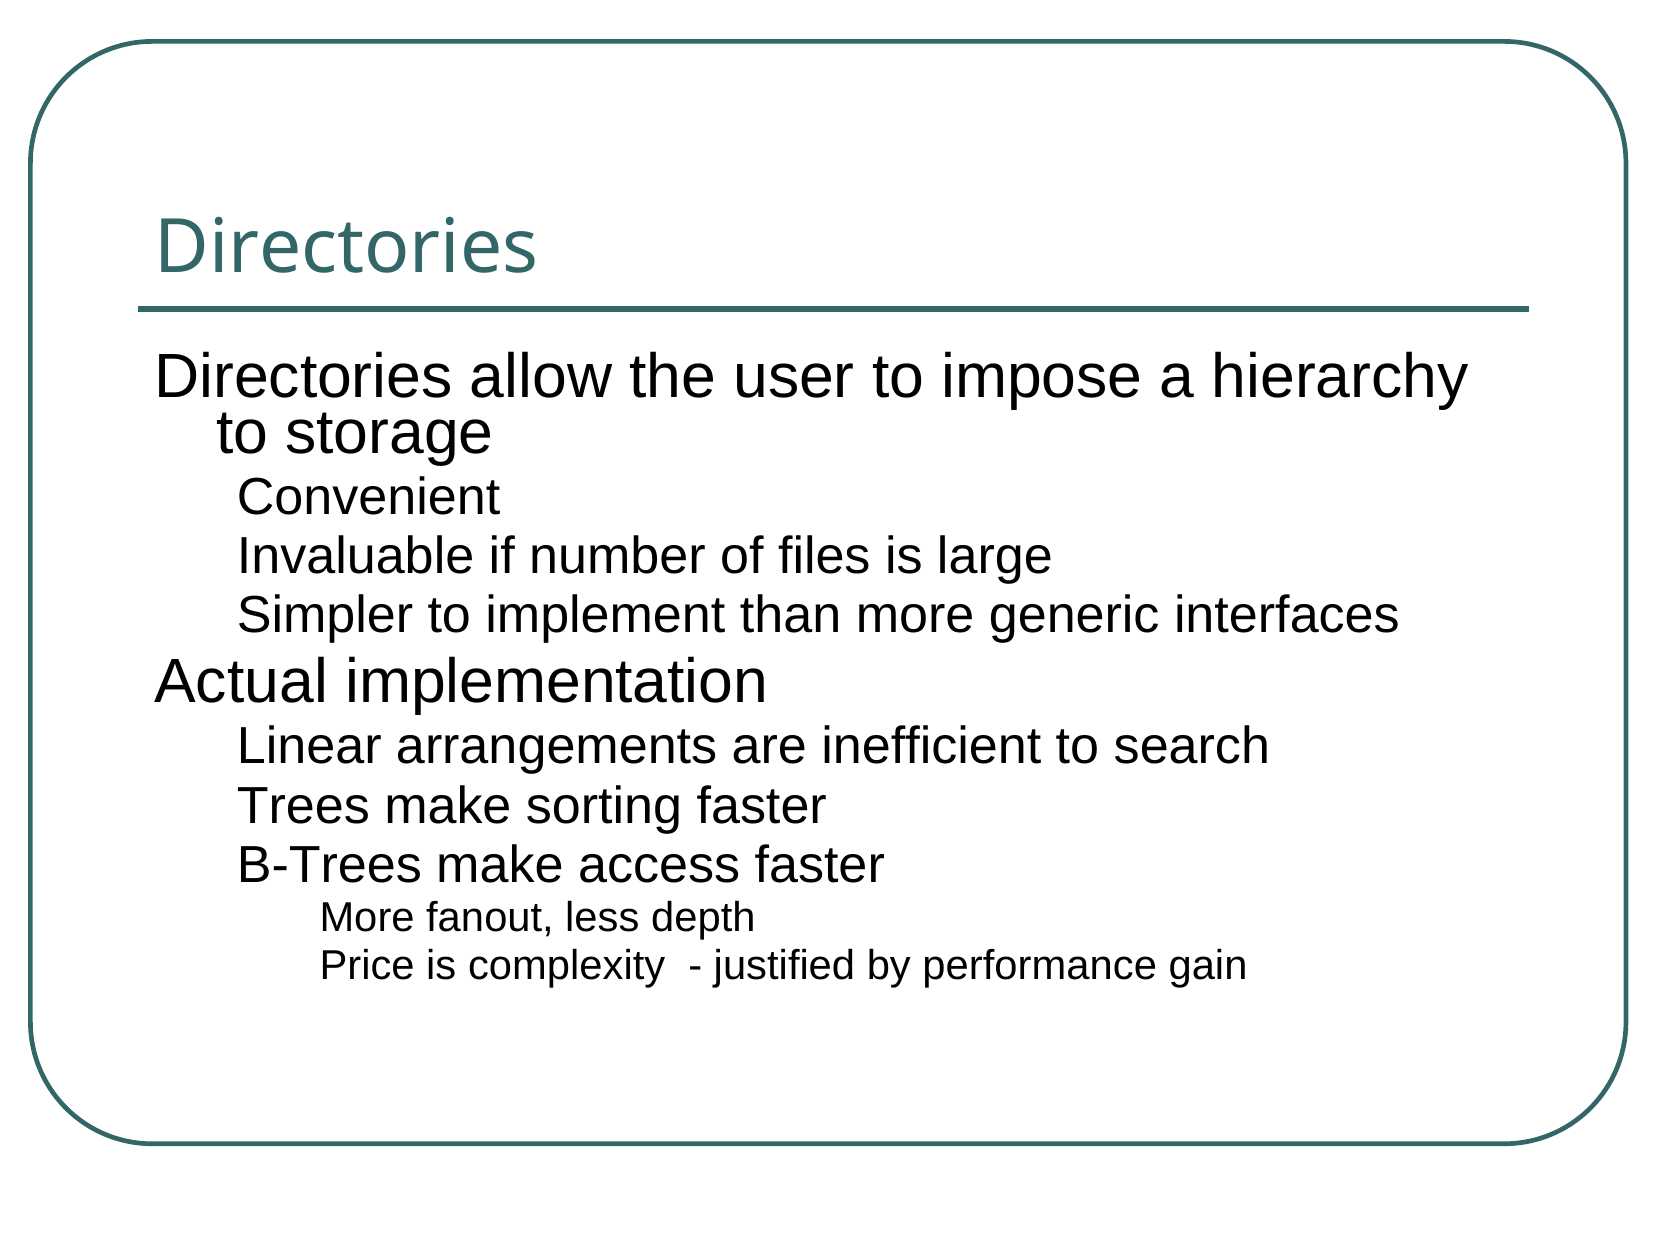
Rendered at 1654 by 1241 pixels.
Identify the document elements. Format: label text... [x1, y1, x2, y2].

title Directories [137, 96, 1530, 304]
list Directories allow the user to impose a hierarchy to storage Convenient Invaluable if number of files is large Simpler to implement than more generic interfaces Actual implementation Linear arrangements are inefficient to search Trees make sorting faster B-Trees make access faster More fanout, less depth Price is complexity - justified by performance gain [137, 344, 1530, 1075]
